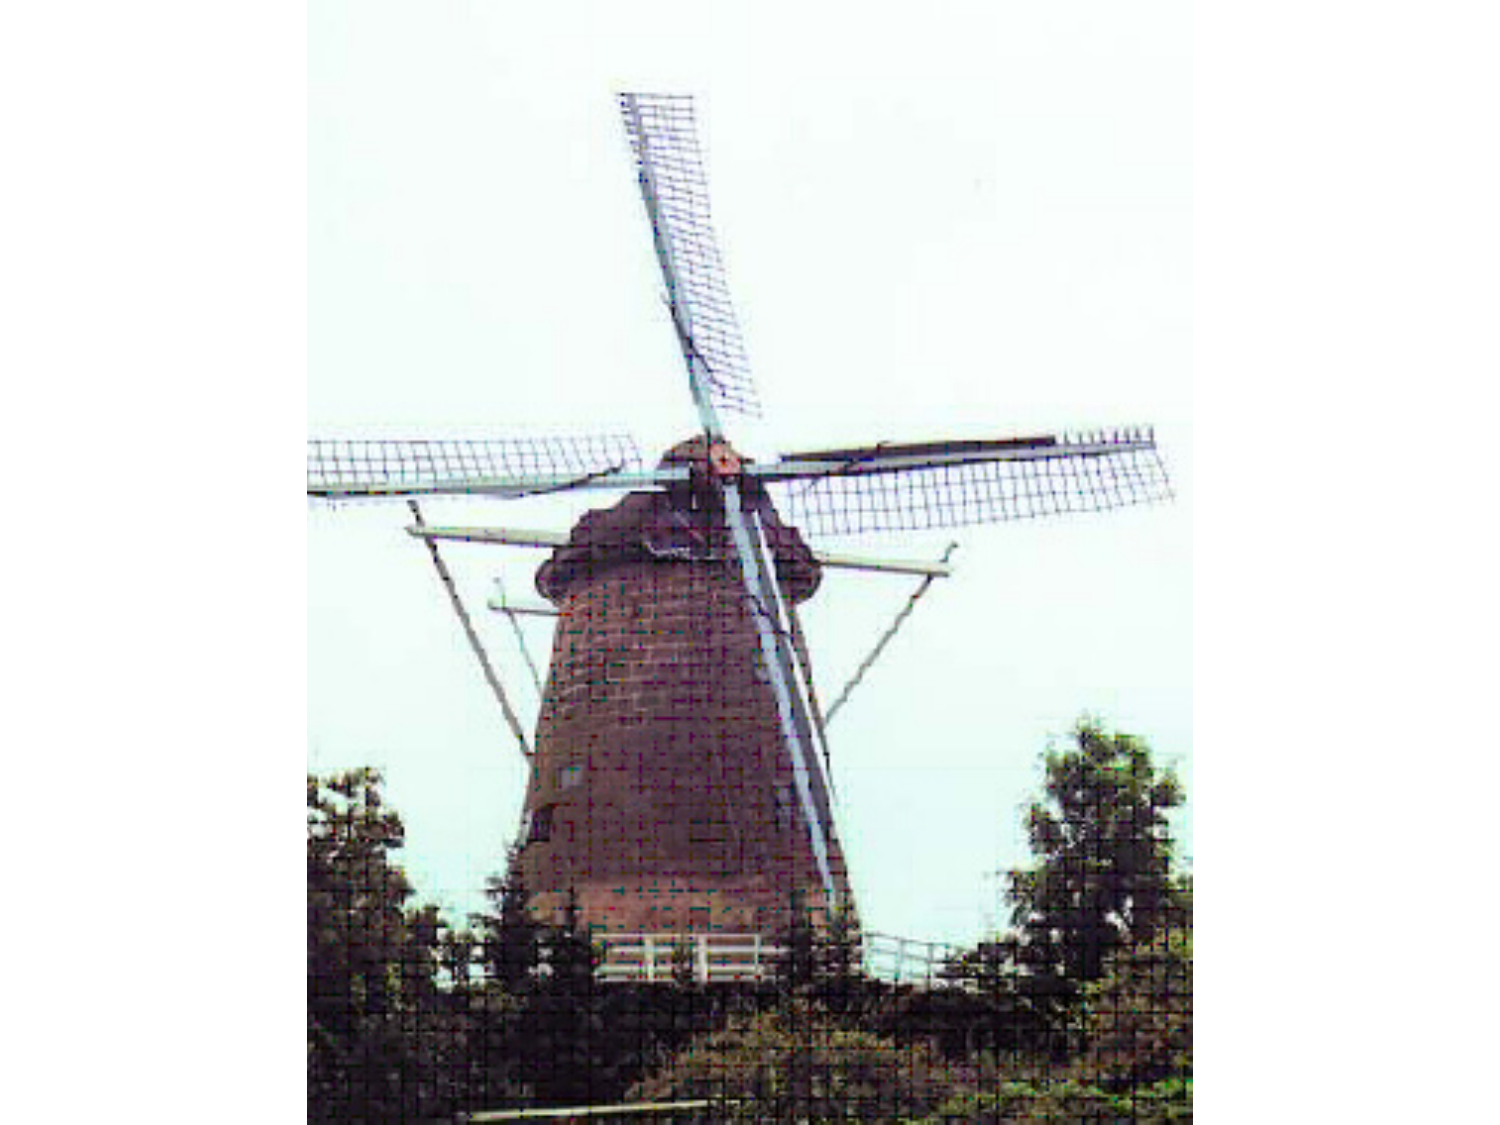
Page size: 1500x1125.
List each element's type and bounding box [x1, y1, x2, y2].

picture [307, 0, 1193, 1125]
